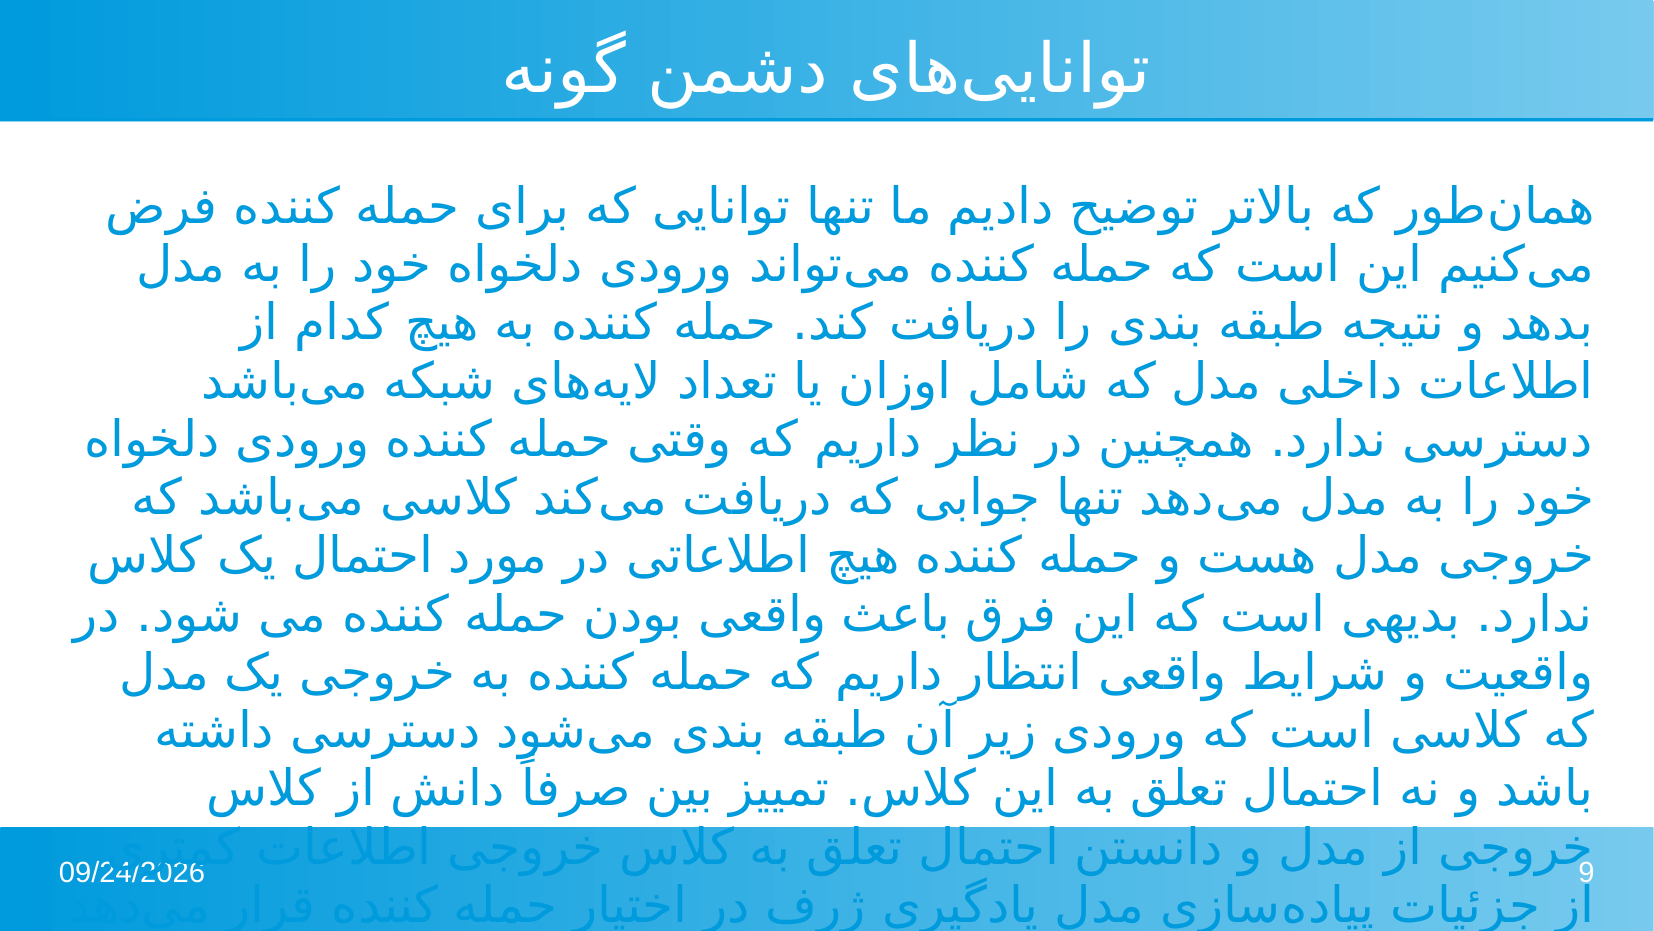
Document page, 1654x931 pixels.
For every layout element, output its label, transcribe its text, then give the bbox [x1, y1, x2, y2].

list همان‌طور که بالاتر توضیح دادیم ما تنها توانایی که برای حمله کننده فرض می‌کنیم این است که حمله کننده می‌تواند ورودی دلخواه خود را به مدل بدهد و نتیجه طبقه بندی را دریافت کند. حمله کننده به هیچ کدام از اطلاعات داخلی مدل که شامل اوزان یا تعداد لایه‌های شبکه می‌باشد دسترسی ندارد. همچنین در نظر داریم که وقتی حمله کننده ورودی دلخواه خود را به مدل می‌دهد تنها جوابی که دریافت می‌کند کلاسی می‌باشد که خروجی مدل هست و حمله کننده هیچ اطلاعاتی در مورد احتمال یک کلاس ندارد. بدیهی است که این فرق باعث واقعی بودن حمله کننده می شود. در واقعیت و شرایط واقعی انتظار داریم که حمله کننده به خروجی یک مدل که کلاسی است که ورودی زیر آن طبقه بندی می‌شود دسترسی داشته باشد و نه احتمال تعلق به این کلاس. تمییز بین صرفاً دانش از کلاس خروجی از مدل و دانستن احتمال تعلق به کلاس خروجی اطلاعات کمتری از جزئیات پیاده‌سازی مدل یادگیری ژرف در اختیار حمله کننده قرار می‌دهد و ما نیز در این تحقیق این فرض را نگه می داریم. [59, 177, 1595, 768]
title توانایی‌های دشمن گونه [59, 29, 1595, 108]
